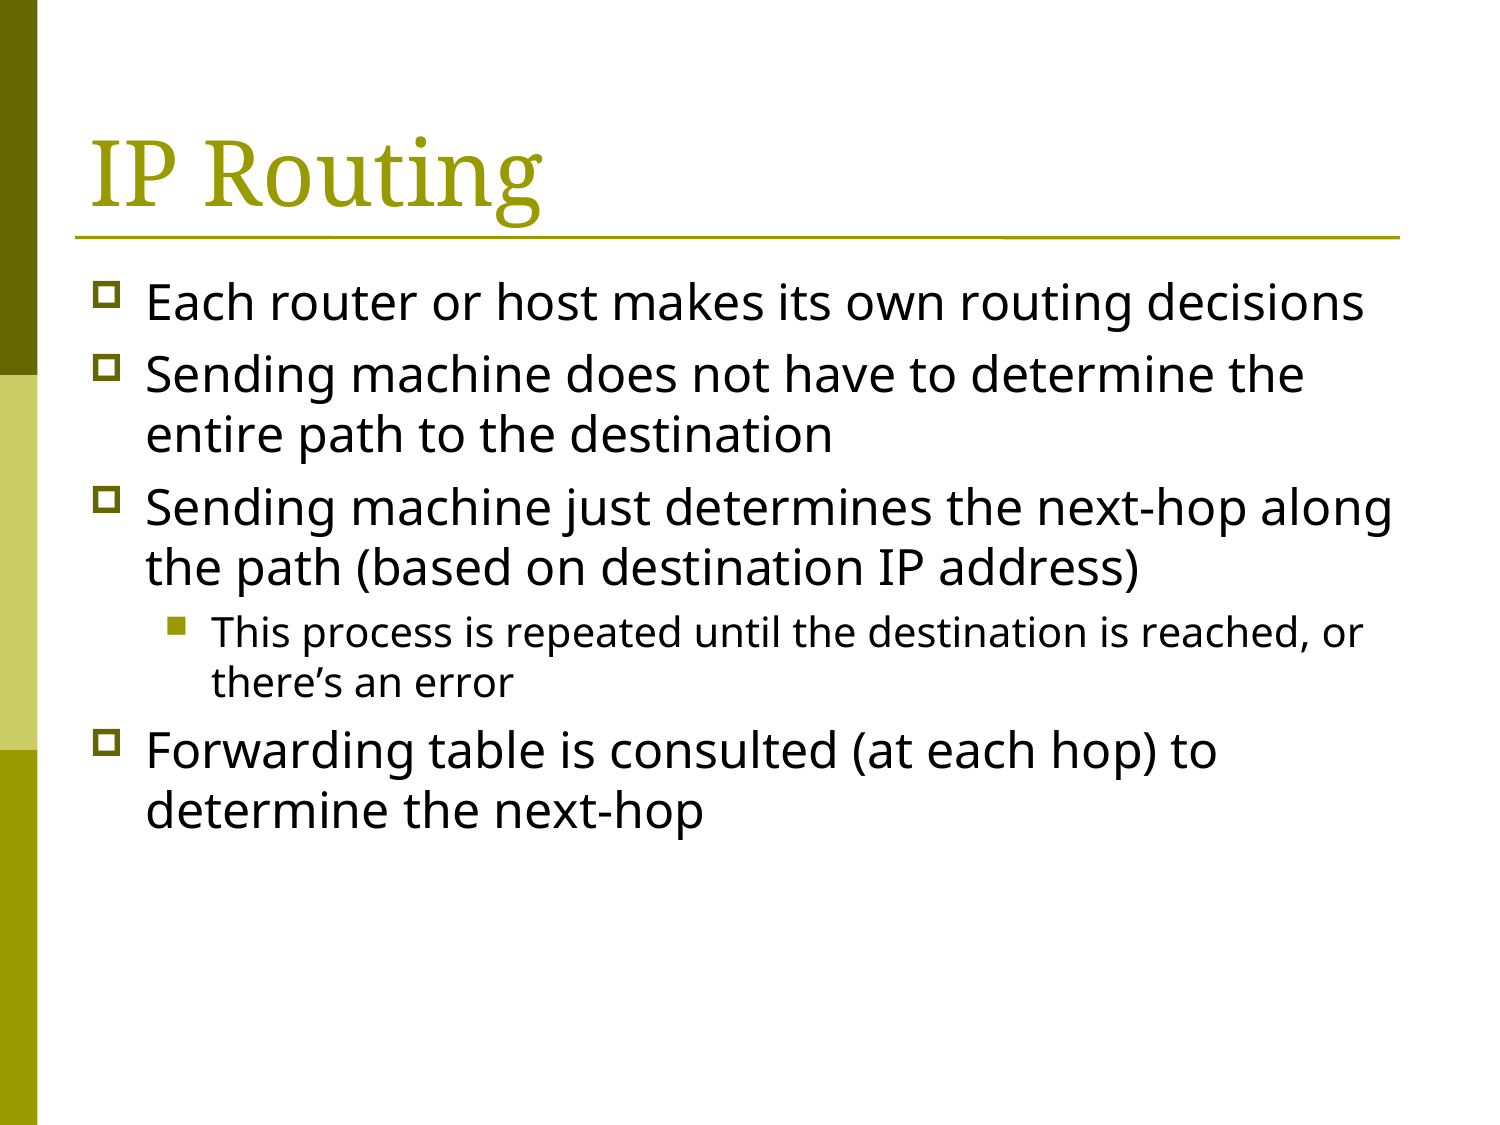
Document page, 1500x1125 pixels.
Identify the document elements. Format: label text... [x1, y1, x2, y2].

list Each router or host makes its own routing decisions Sending machine does not have to determine the entire path to the destination Sending machine just determines the next-hop along the path (based on destination IP address) This process is repeated until the destination is reached, or there’s an error Forwarding table is consulted (at each hop) to determine the next-hop [75, 262, 1426, 1006]
title IP Routing [75, 45, 1426, 233]
